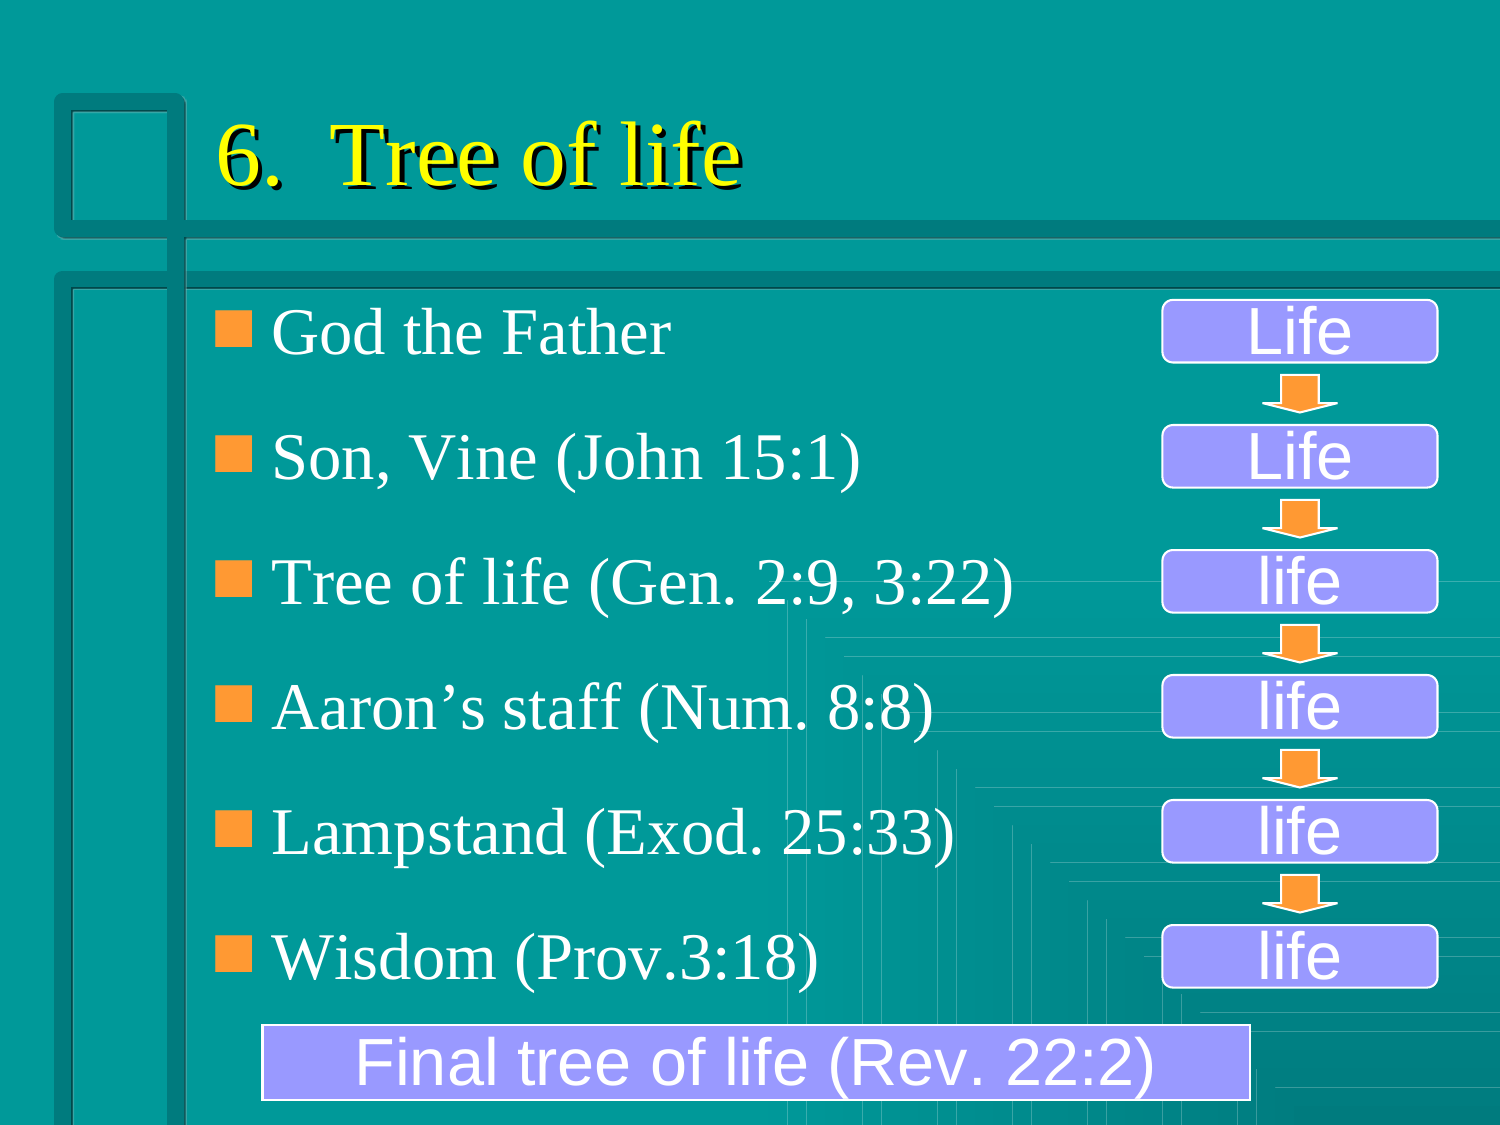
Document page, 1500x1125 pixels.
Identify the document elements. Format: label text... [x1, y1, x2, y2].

text_box life [1162, 550, 1438, 613]
text_box [1262, 499, 1338, 538]
text_box Life [1162, 299, 1438, 363]
text_box [1262, 624, 1338, 663]
text_box [1262, 749, 1338, 788]
text_box life [1162, 675, 1438, 738]
text_box God the Father [199, 287, 1125, 400]
text_box Wisdom (Prov.3:18) [199, 912, 1125, 1025]
text_box [1262, 374, 1338, 413]
text_box Son, Vine (John 15:1) [199, 412, 1125, 525]
text_box life [1162, 800, 1438, 863]
text_box [1262, 874, 1338, 913]
text_box life [1162, 925, 1438, 988]
title 6. Tree of life [200, 34, 1476, 213]
text_box Tree of life (Gen. 2:9, 3:22) [199, 537, 1125, 650]
text_box Aaron’s staff (Num. 8:8) [199, 662, 1125, 775]
text_box Life [1162, 425, 1438, 488]
text_box Final tree of life (Rev. 22:2) [262, 1025, 1251, 1101]
text_box Lampstand (Exod. 25:33) [199, 787, 1125, 900]
